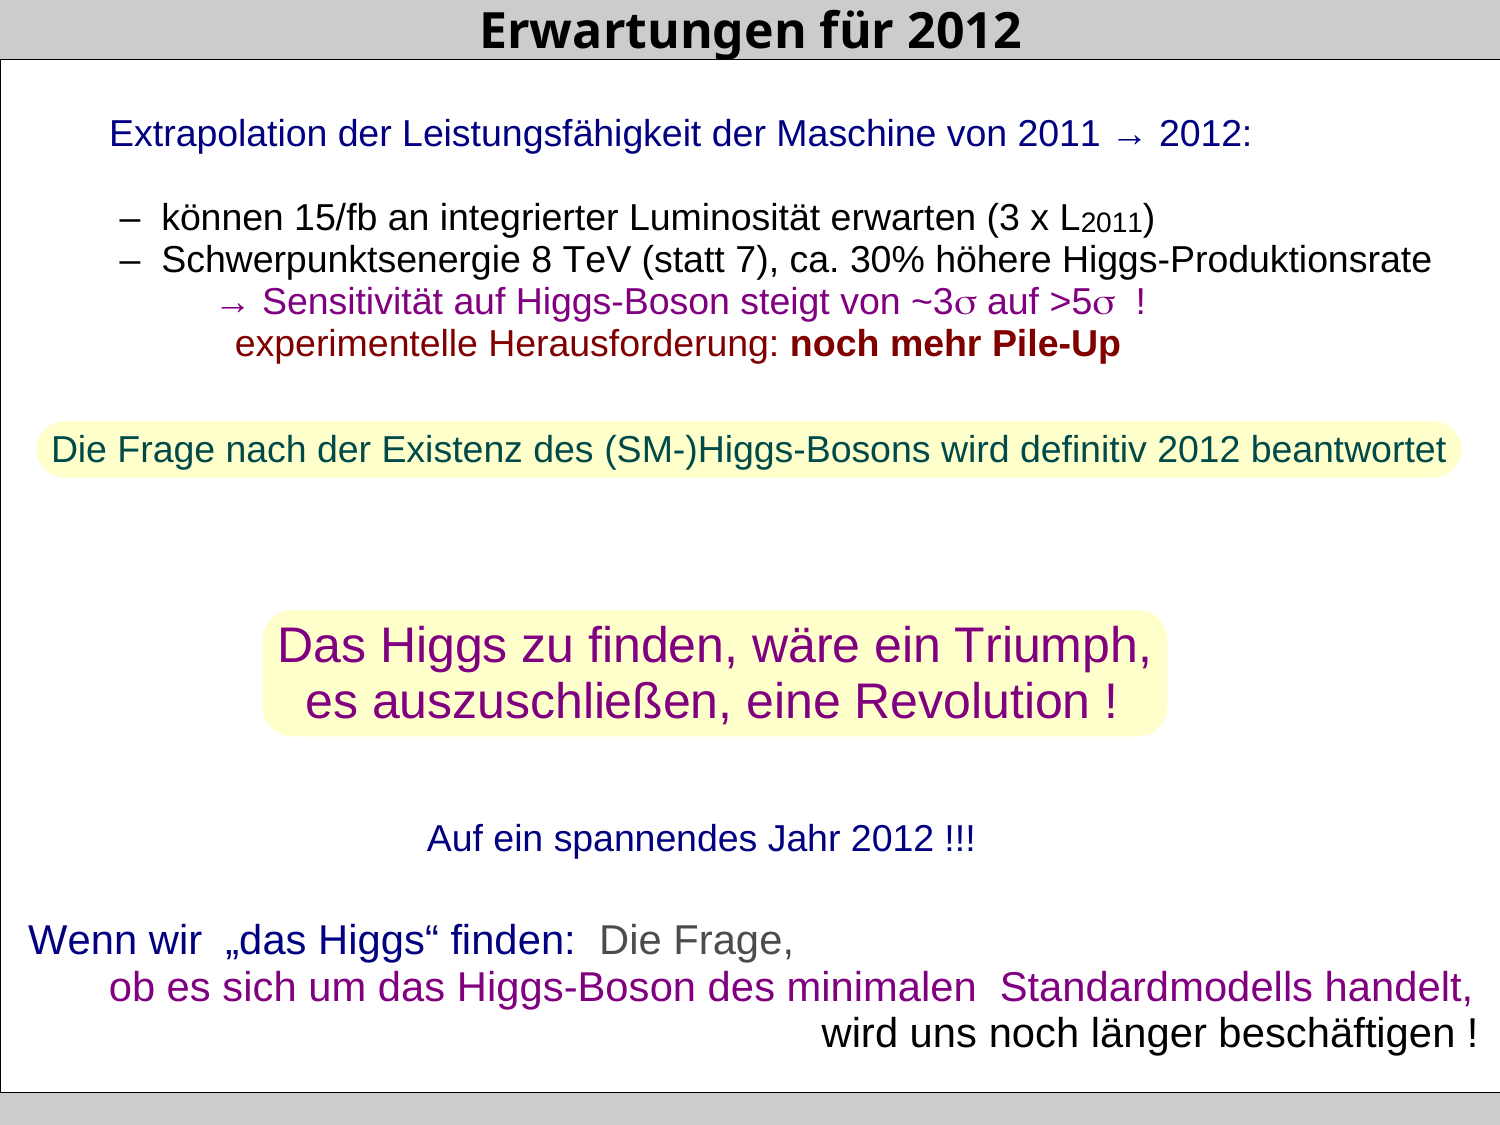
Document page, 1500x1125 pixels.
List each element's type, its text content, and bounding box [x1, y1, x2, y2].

text_box Auf ein spannendes Jahr 2012 !!! [412, 810, 991, 867]
title Erwartungen für 2012 [110, 0, 1392, 72]
text_box Wenn wir „das Higgs“ finden: Die Frage, ob es sich um das Higgs-Boson des minimalen Standardmodells handelt, wird uns noch länger beschäftigen ! [13, 909, 1494, 1064]
text_box Extrapolation der Leistungsfähigkeit der Maschine von 2011 → 2012: – können 15/fb an integrierter Luminosität erwarten (3 x L2011) – Schwerpunktsenergie 8 TeV (statt 7), ca. 30% höhere Higgs-Produktionsrate → Sensitivität auf Higgs-Boson steigt von ~3s auf >5s ! experimentelle Herausforderung: noch mehr Pile-Up [94, 105, 1448, 387]
text_box Die Frage nach der Existenz des (SM-)Higgs-Bosons wird definitiv 2012 beantwortet [36, 421, 1462, 478]
text_box Das Higgs zu finden, wäre ein Triumph, es auszuschließen, eine Revolution ! [262, 610, 1168, 737]
